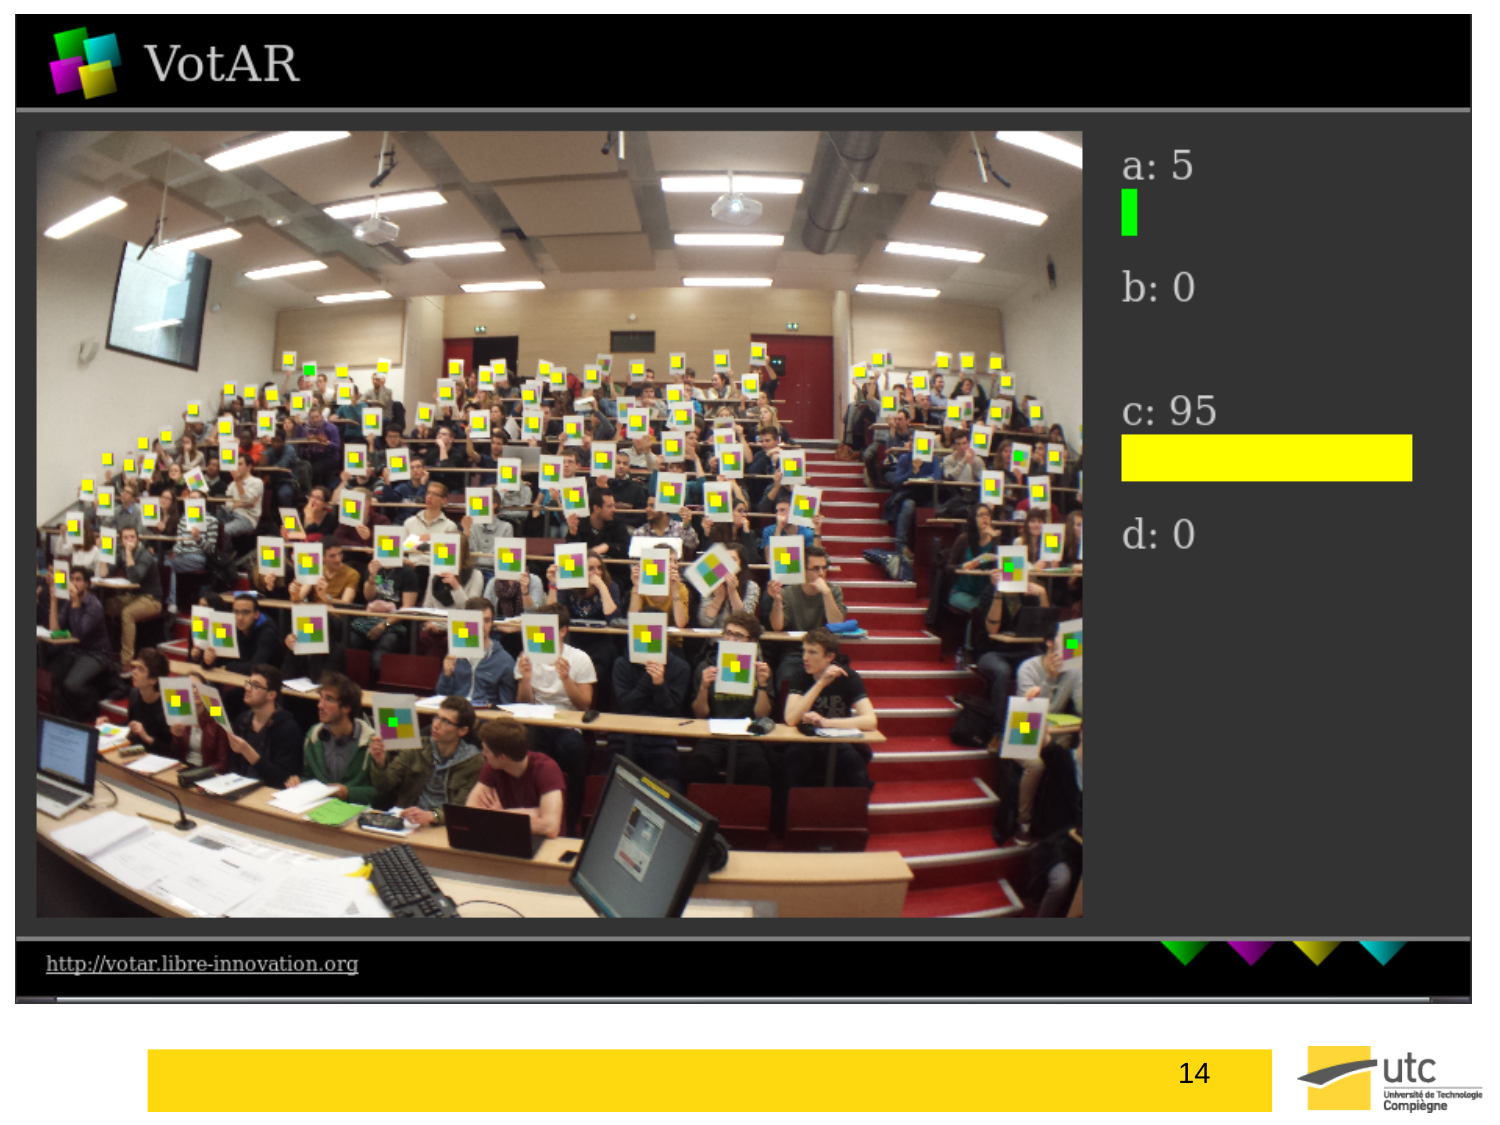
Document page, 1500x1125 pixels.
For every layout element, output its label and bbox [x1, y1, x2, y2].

picture [15, 14, 1472, 1004]
picture [1297, 1046, 1483, 1113]
